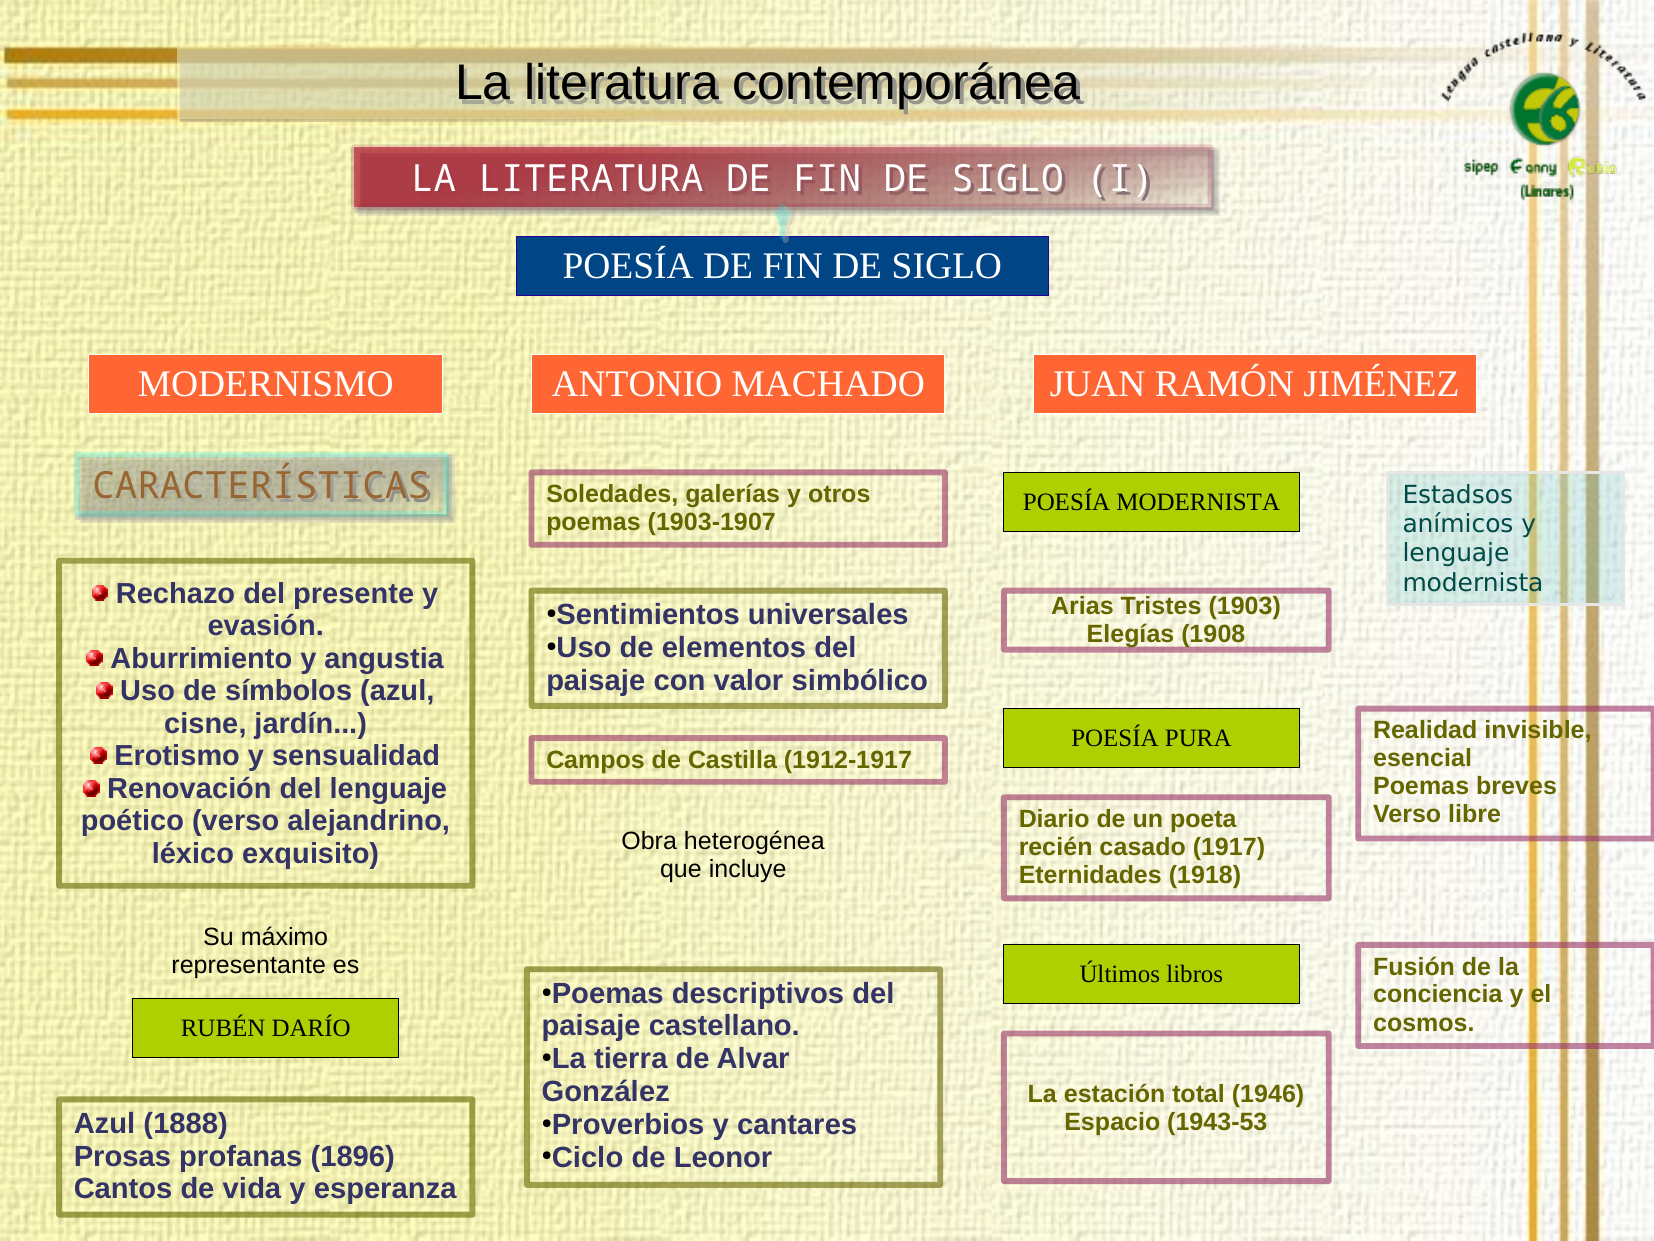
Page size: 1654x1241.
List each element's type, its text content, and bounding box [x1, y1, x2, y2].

text_box Sentimientos universales Uso de elementos del paisaje con valor simbólico [531, 590, 945, 706]
text_box La literatura contemporánea [177, 47, 1359, 119]
text_box Obra heterogénea que incluye [590, 818, 857, 890]
text_box La estación total (1946) Espacio (1943-53 [1003, 1033, 1329, 1182]
text_box Estadsos anímicos y lenguaje modernista [1387, 472, 1625, 605]
text_box Poemas descriptivos del paisaje castellano. La tierra de Alvar González Proverbios y cantares Ciclo de Leonor [526, 969, 941, 1185]
text_box ANTONIO MACHADO [531, 354, 945, 414]
text_box Rechazo del presente y evasión. Aburrimiento y angustia Uso de símbolos (azul, cisne, jardín...) Erotismo y sensualidad Renovación del lenguaje poético (verso alejandrino, léxico exquisito) [59, 560, 473, 886]
text_box Campos de Castilla (1912-1917 [531, 738, 945, 782]
text_box Soledades, galerías y otros poemas (1903-1907 [531, 472, 945, 545]
text_box Diario de un poeta recién casado (1917) Eternidades (1918) [1003, 797, 1329, 899]
text_box POESÍA DE FIN DE SIGLO [516, 236, 1049, 296]
text_box Fusión de la conciencia y el cosmos. [1358, 944, 1654, 1046]
text_box MODERNISMO [88, 354, 443, 414]
text_box Arias Tristes (1903) Elegías (1908 [1003, 590, 1329, 650]
picture [0, 0, 1654, 1241]
text_box RUBÉN DARÍO [132, 998, 399, 1058]
text_box POESÍA PURA [1003, 708, 1300, 768]
text_box Últimos libros [1003, 944, 1300, 1004]
text_box Realidad invisible, esencial Poemas breves Verso libre [1358, 708, 1654, 839]
text_box Azul (1888) Prosas profanas (1896) Cantos de vida y esperanza [59, 1099, 473, 1215]
text_box Su máximo representante es [118, 915, 414, 986]
text_box POESÍA MODERNISTA [1003, 472, 1300, 532]
text_box JUAN RAMÓN JIMÉNEZ [1033, 354, 1477, 414]
